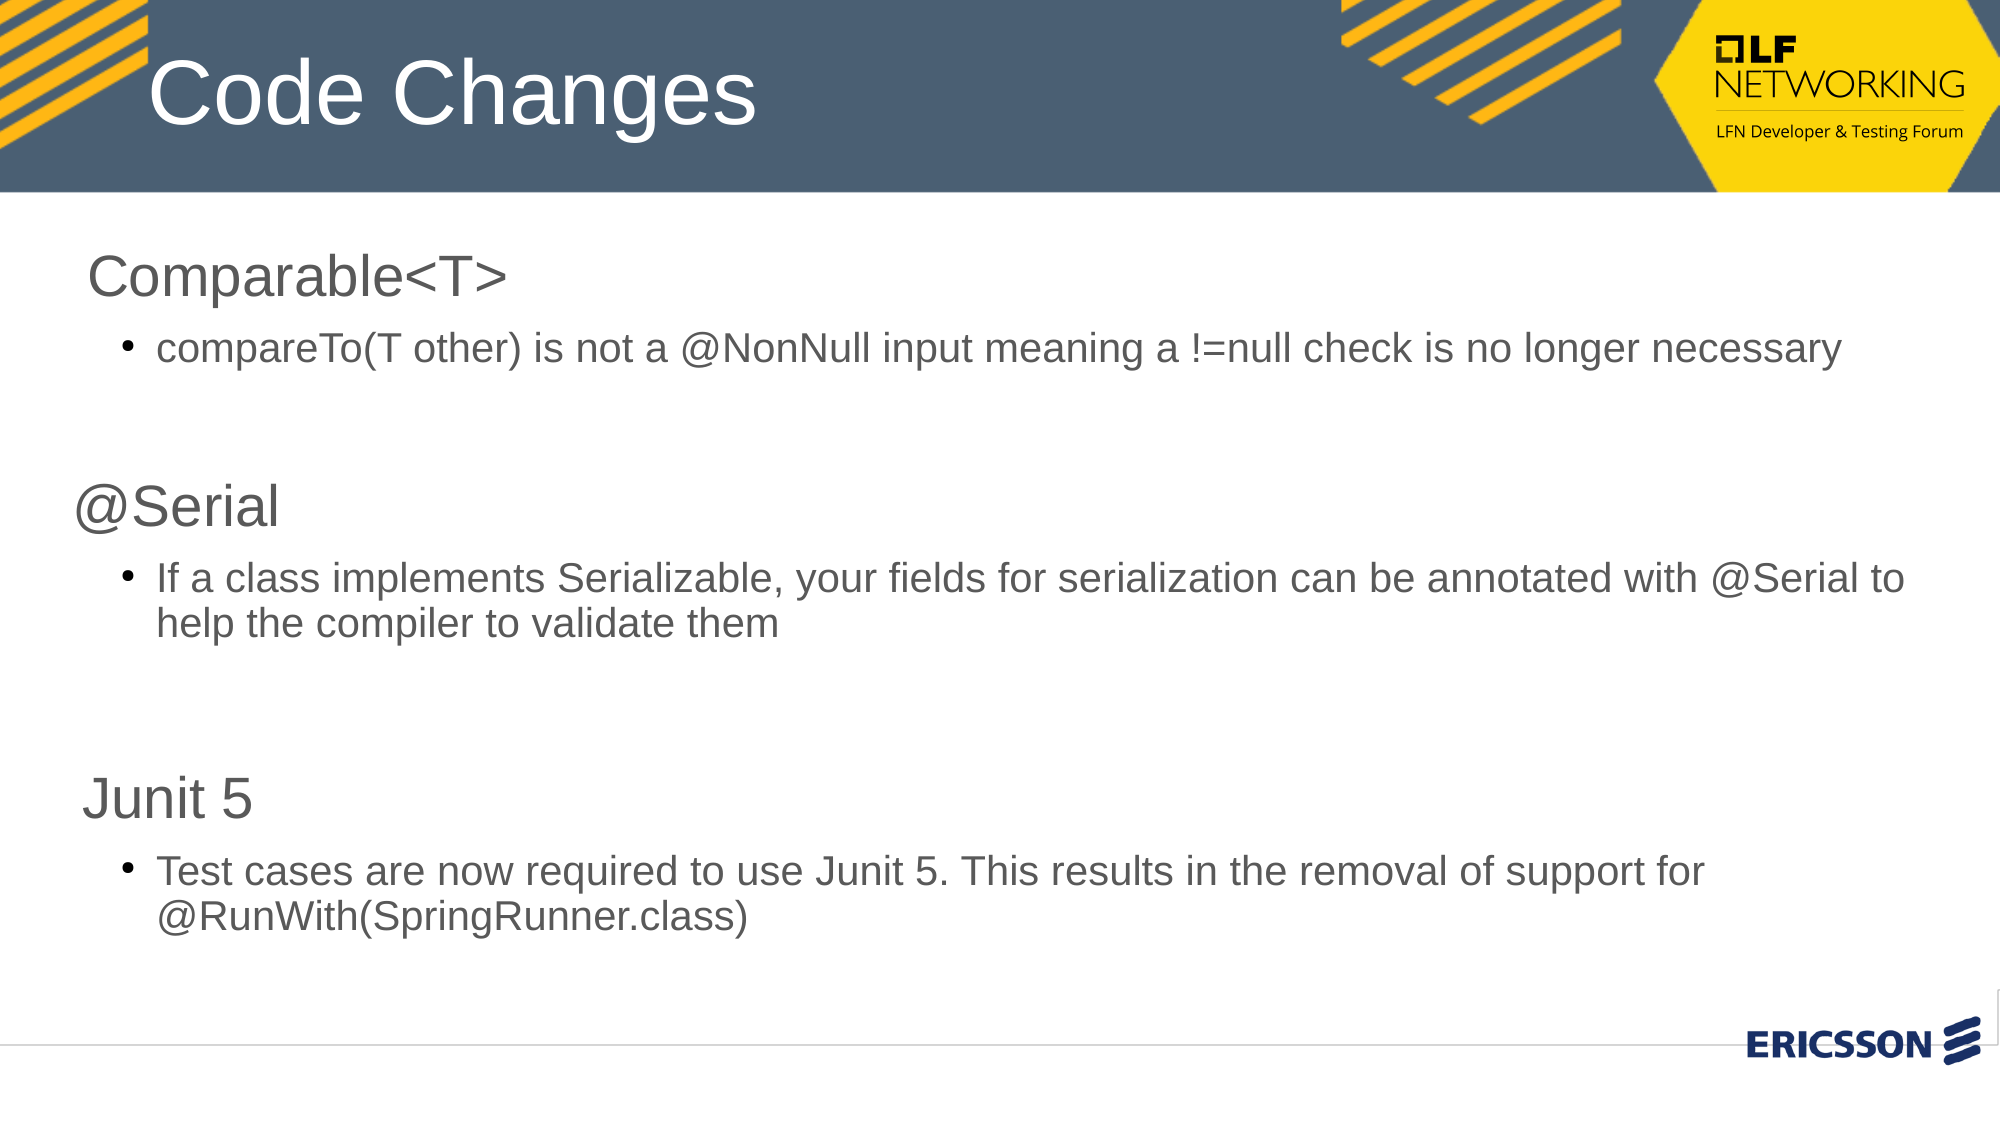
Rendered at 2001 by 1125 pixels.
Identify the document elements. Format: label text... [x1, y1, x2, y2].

title Code Changes [132, 2, 1650, 188]
picture [0, 0, 2000, 1116]
list Comparable<T> compareTo(T other) is not a @NonNull input meaning a !=null check is no longer necessary @Serial If a class implements Serializable, your fields for serialization can be annotated with @Serial to help the compiler to validate them Junit 5 Test cases are now required to use Junit 5. This results in the removal of support for @RunWith(SpringRunner.class) [34, 238, 1954, 1014]
